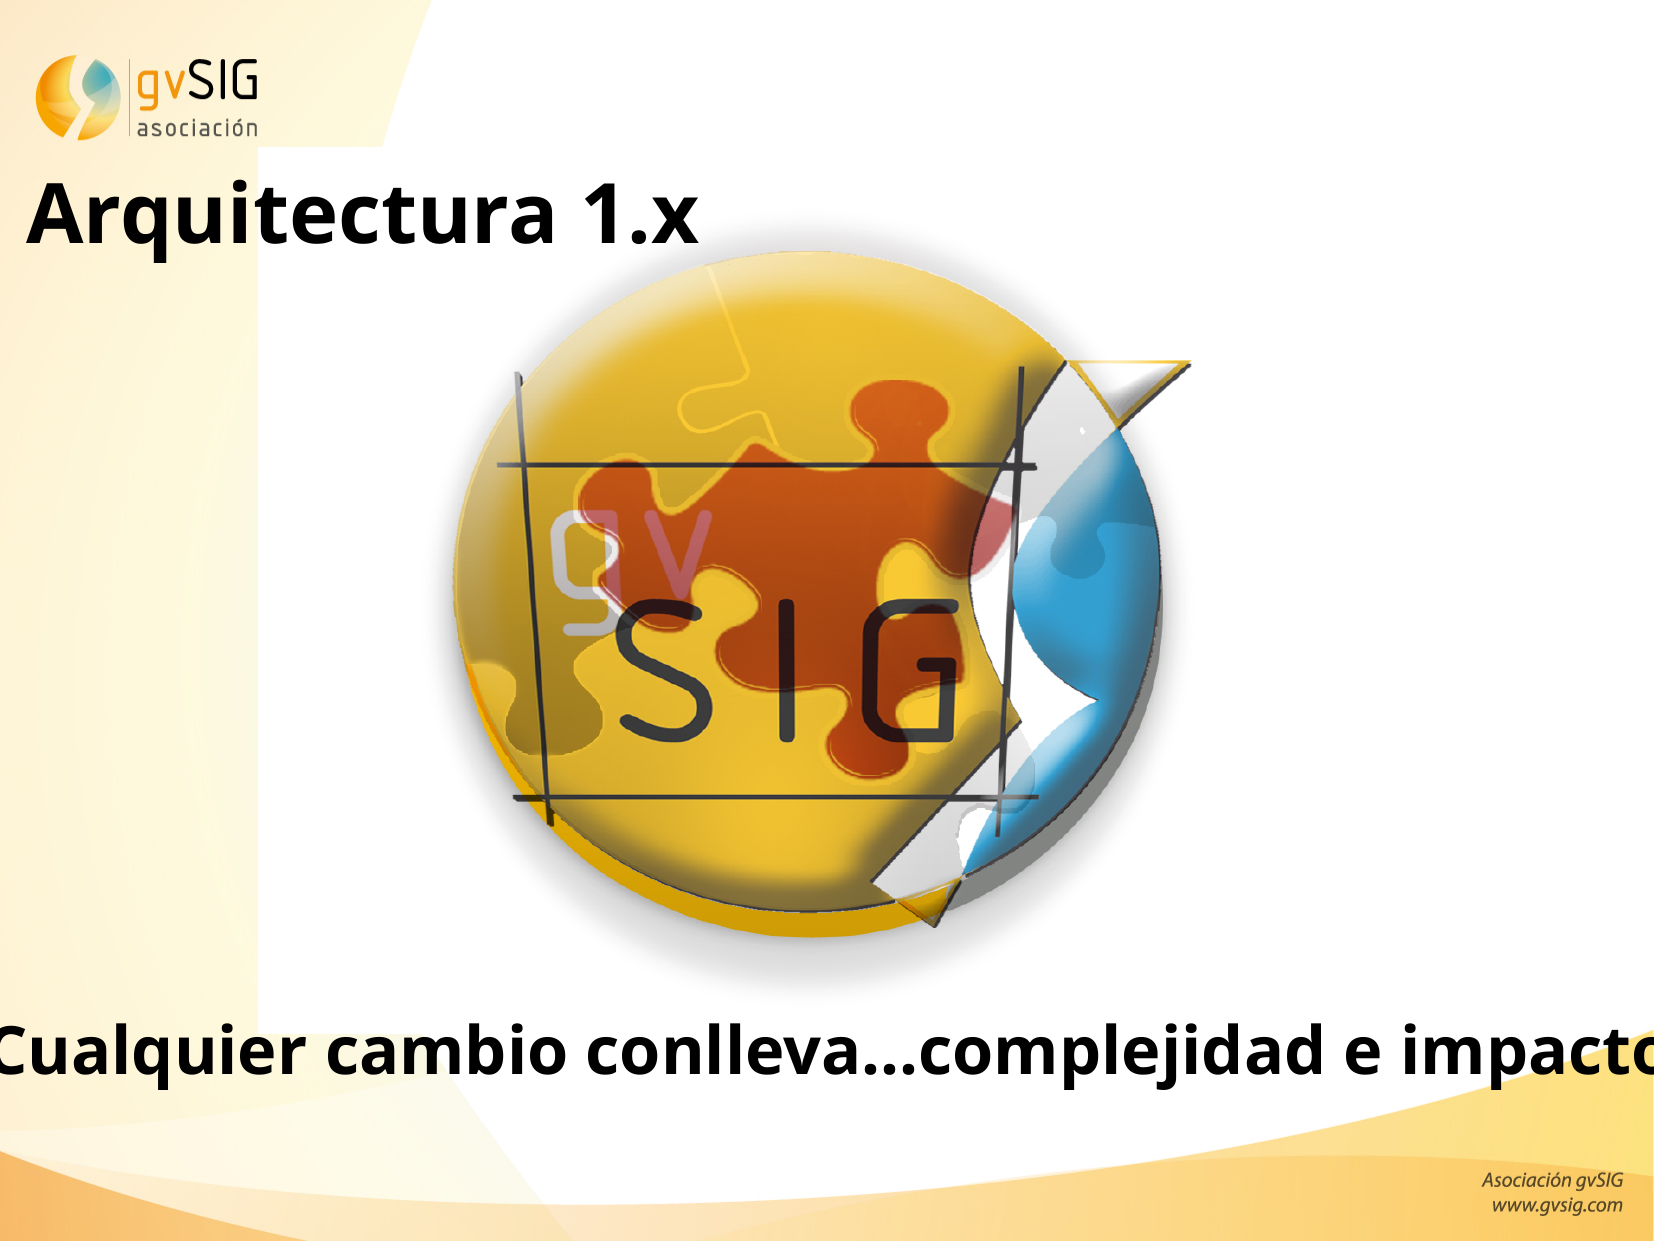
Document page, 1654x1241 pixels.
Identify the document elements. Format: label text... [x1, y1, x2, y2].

picture [0, 1123, 1654, 1241]
picture [0, 0, 1654, 974]
title Arquitectura 1.x [17, 152, 709, 271]
title Cualquier cambio conlleva...complejidad e impacto [0, 974, 1654, 1123]
